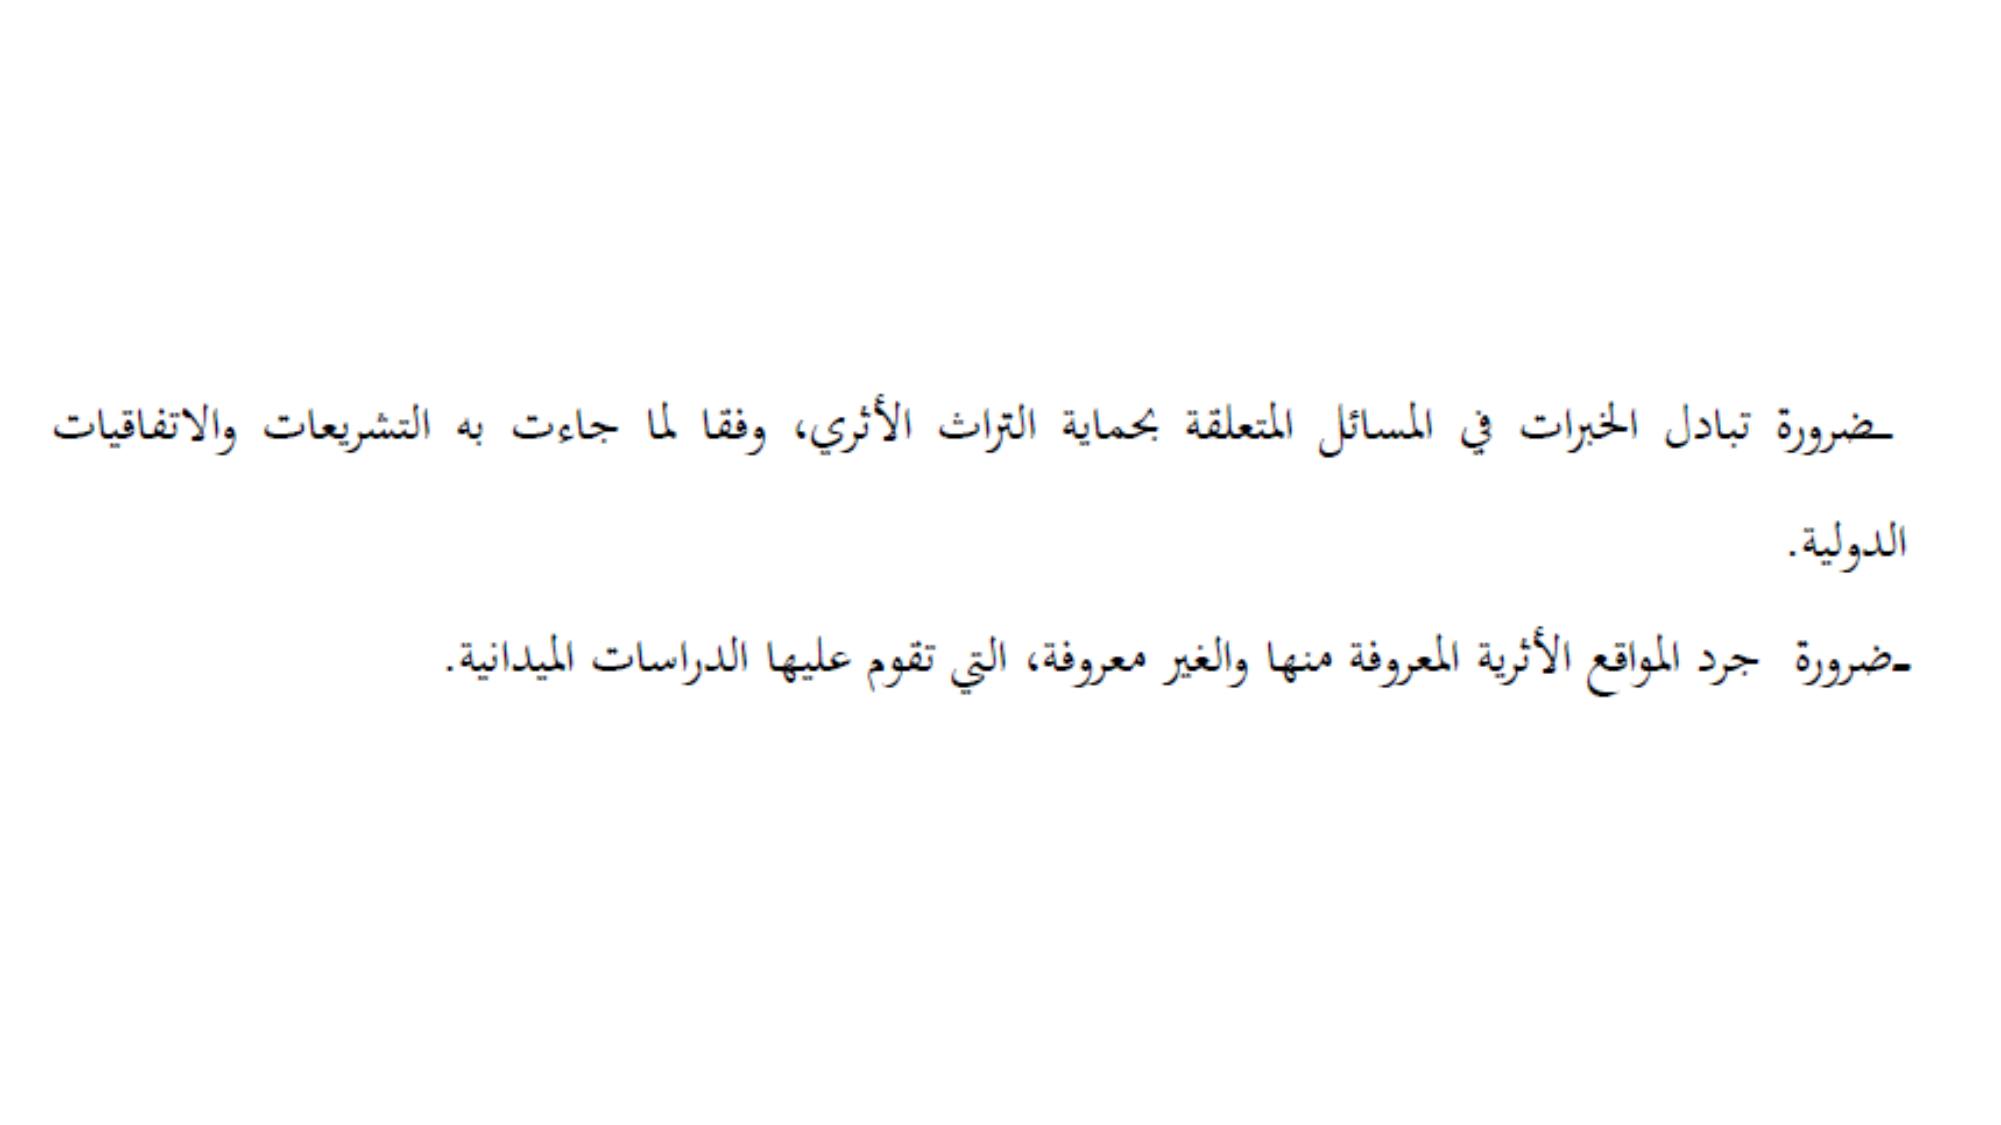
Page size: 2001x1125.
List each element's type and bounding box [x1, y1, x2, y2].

picture [18, 390, 1930, 725]
